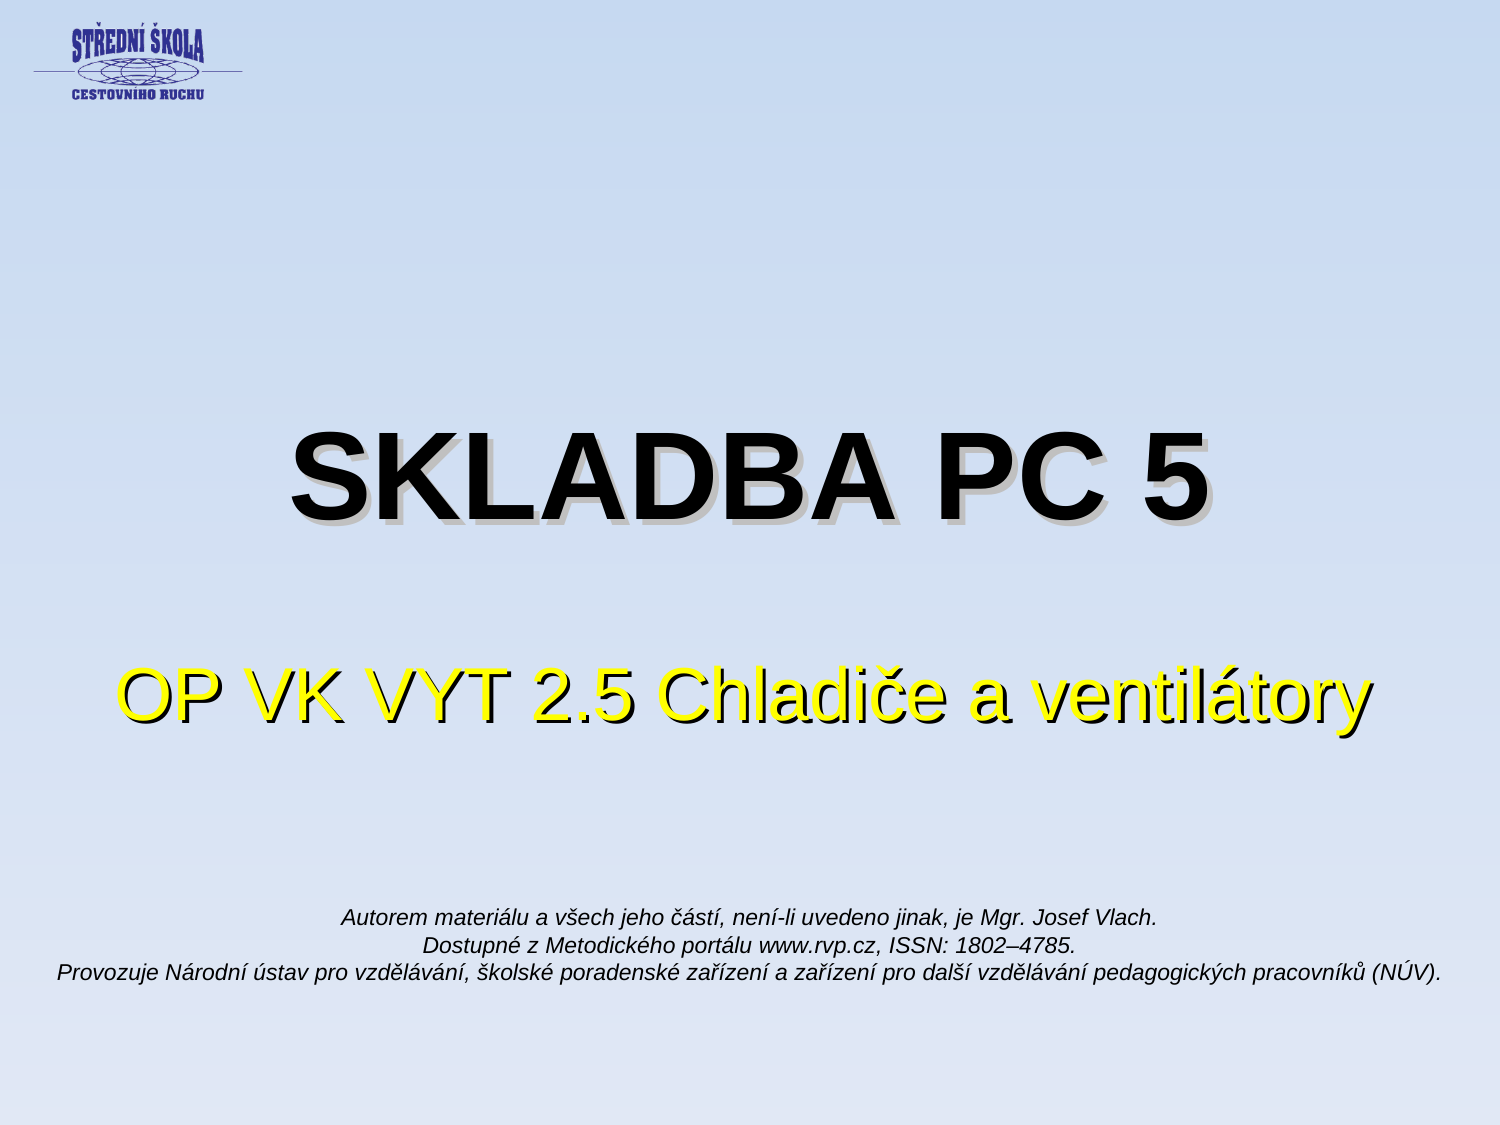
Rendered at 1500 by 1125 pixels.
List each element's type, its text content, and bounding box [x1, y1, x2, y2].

text_box Autorem materiálu a všech jeho částí, není-li uvedeno jinak, je Mgr. Josef Vlach. Dostupné z Metodického portálu www.rvp.cz, ISSN: 1802–4785. Provozuje Národní ústav pro vzdělávání, školské poradenské zařízení a zařízení pro další vzdělávání pedagogických pracovníků (NÚV). [0, 895, 1500, 994]
picture [29, 18, 245, 108]
text_box OP VK VYT 2.5 Chladiče a ventilátory [88, 637, 1400, 823]
title SKLADBA PC 5 [112, 349, 1388, 591]
